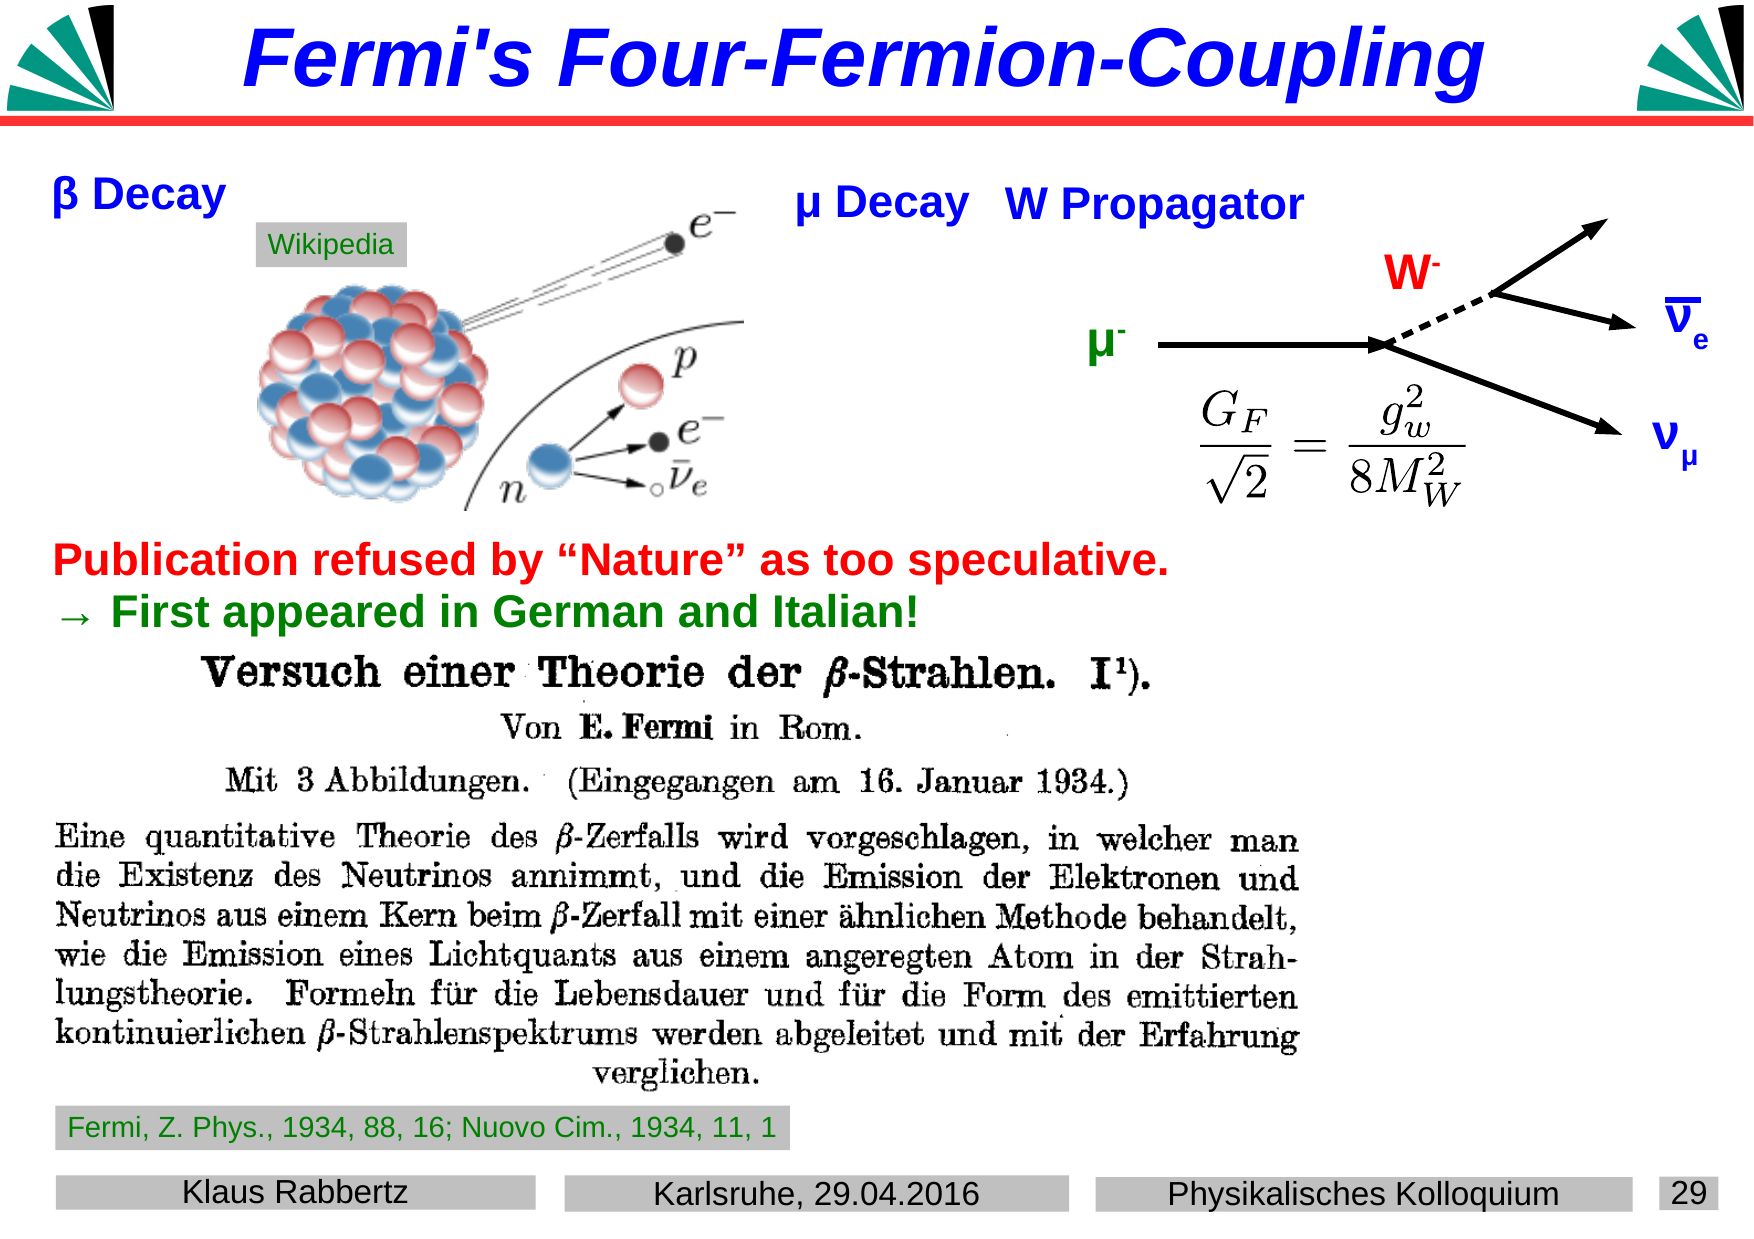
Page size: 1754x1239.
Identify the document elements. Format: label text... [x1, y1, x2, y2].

text_box Publication refused by “Nature” as too speculative. → First appeared in German and Italian! [40, 528, 1182, 643]
text_box W Propagator [993, 172, 1318, 236]
text_box Fermi, Z. Phys., 1934, 88, 16; Nuovo Cim., 1934, 11, 1 [55, 1105, 788, 1151]
title Fermi's Four-Fermion-Coupling [120, 0, 1609, 116]
text_box β Decay [39, 161, 239, 225]
text_box νe [1653, 281, 1721, 362]
picture [7, 5, 114, 112]
text_box νμ [1641, 398, 1711, 479]
text_box Wikipedia [255, 222, 407, 268]
text_box μ- [1074, 304, 1139, 374]
picture [45, 136, 1679, 1117]
text_box μ Decay [782, 170, 982, 234]
text_box W- [1372, 238, 1457, 307]
text_box [1200, 384, 1466, 507]
picture [1637, 5, 1744, 112]
